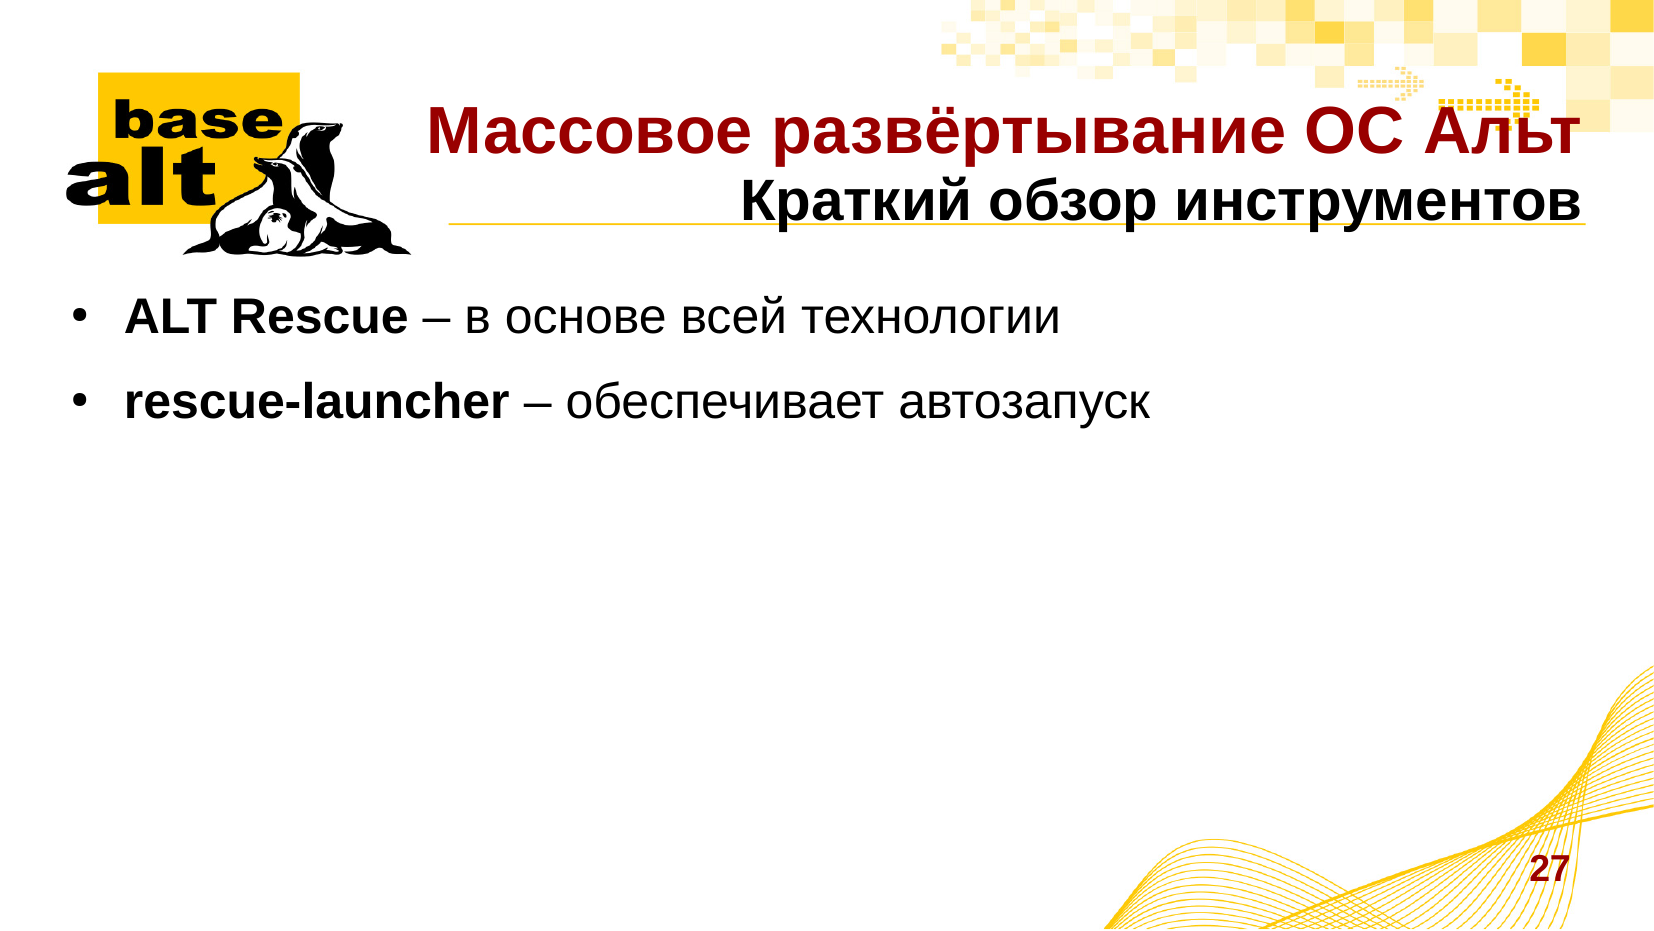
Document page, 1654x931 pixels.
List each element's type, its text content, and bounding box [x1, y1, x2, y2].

list ALT Rescue – в основе всей технологии rescue-launcher – обеспечивает автозапуск [53, 287, 1583, 898]
picture [0, 0, 1654, 931]
title Массовое развёртывание ОС Альт Краткий обзор инструментов [372, 81, 1583, 245]
